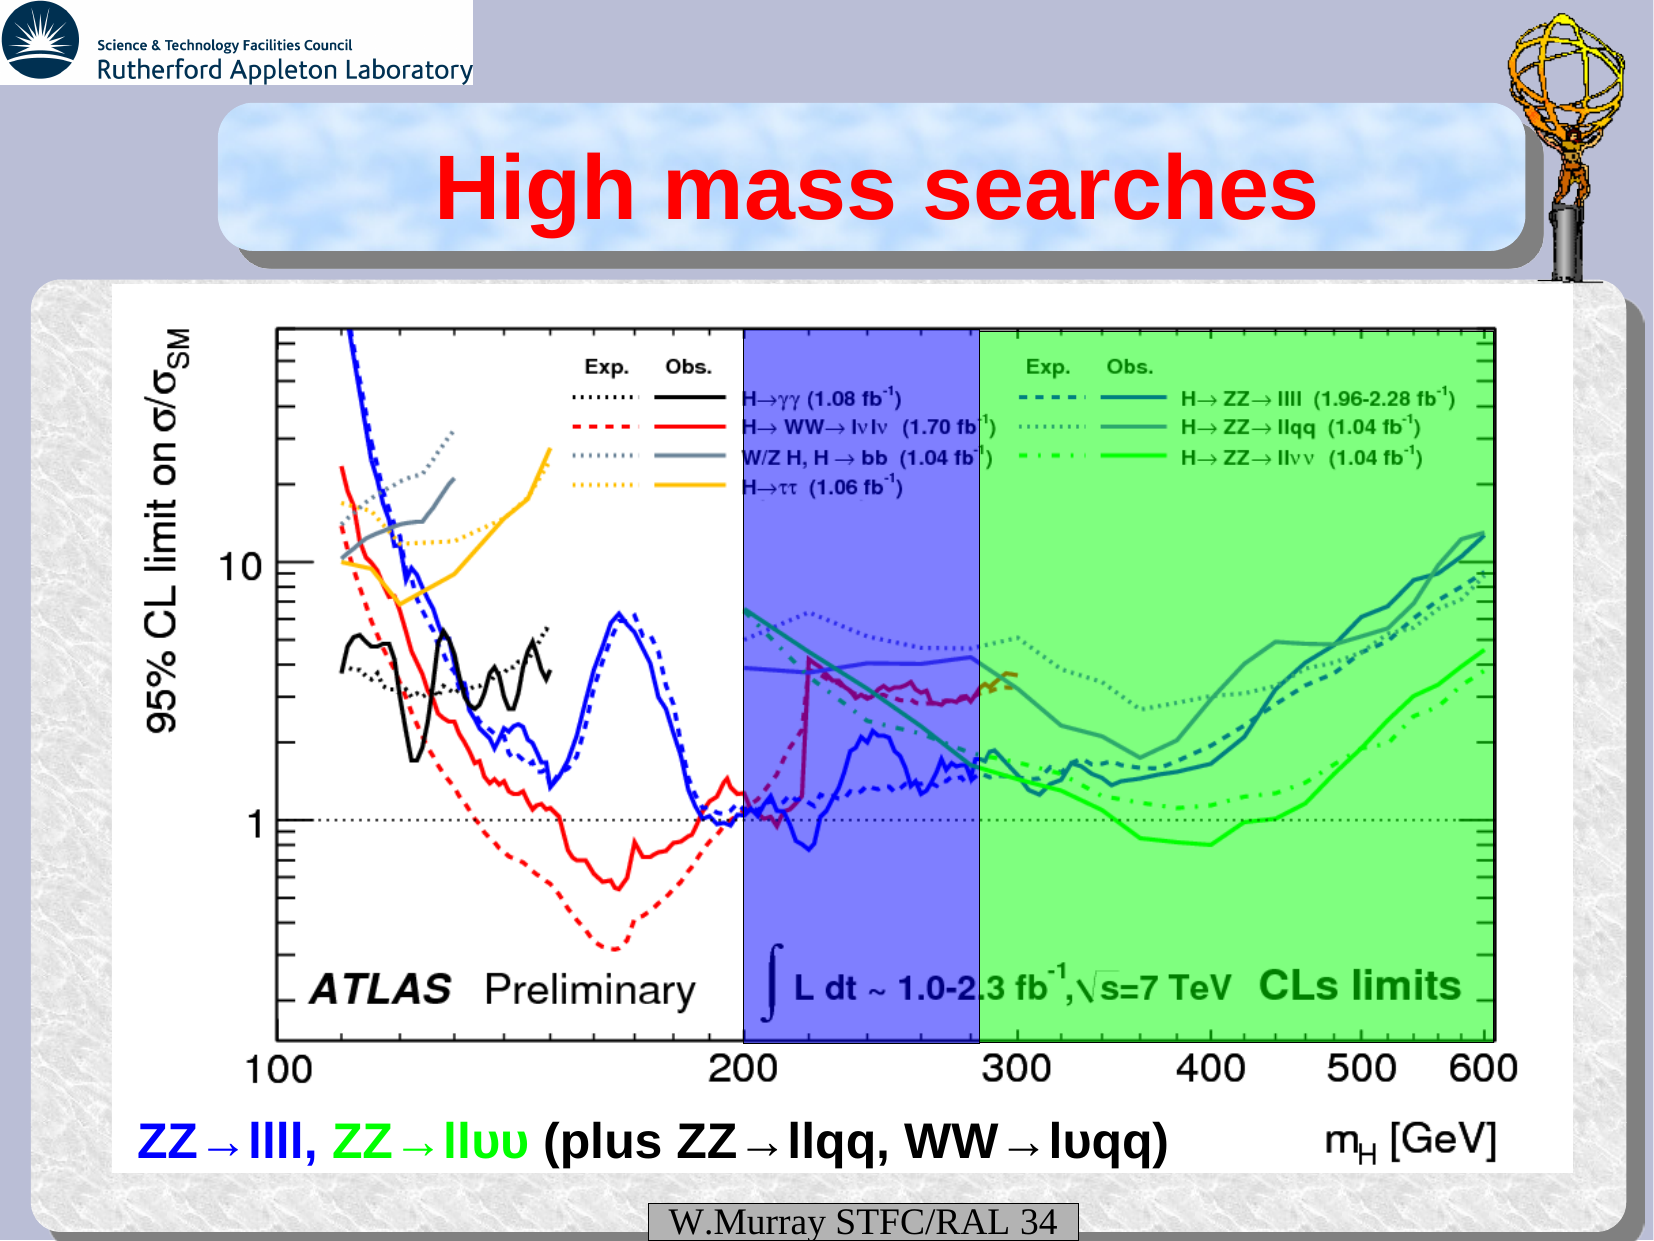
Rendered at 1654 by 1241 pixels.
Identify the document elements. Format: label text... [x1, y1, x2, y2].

title High mass searches [244, 112, 1512, 263]
picture [30, 0, 1654, 1232]
picture [0, 0, 473, 85]
text_box ZZ→llll, ZZ→llυυ (plus ZZ→llqq, WW→lυqq) [122, 1106, 1245, 1178]
text_box [743, 329, 1494, 1044]
